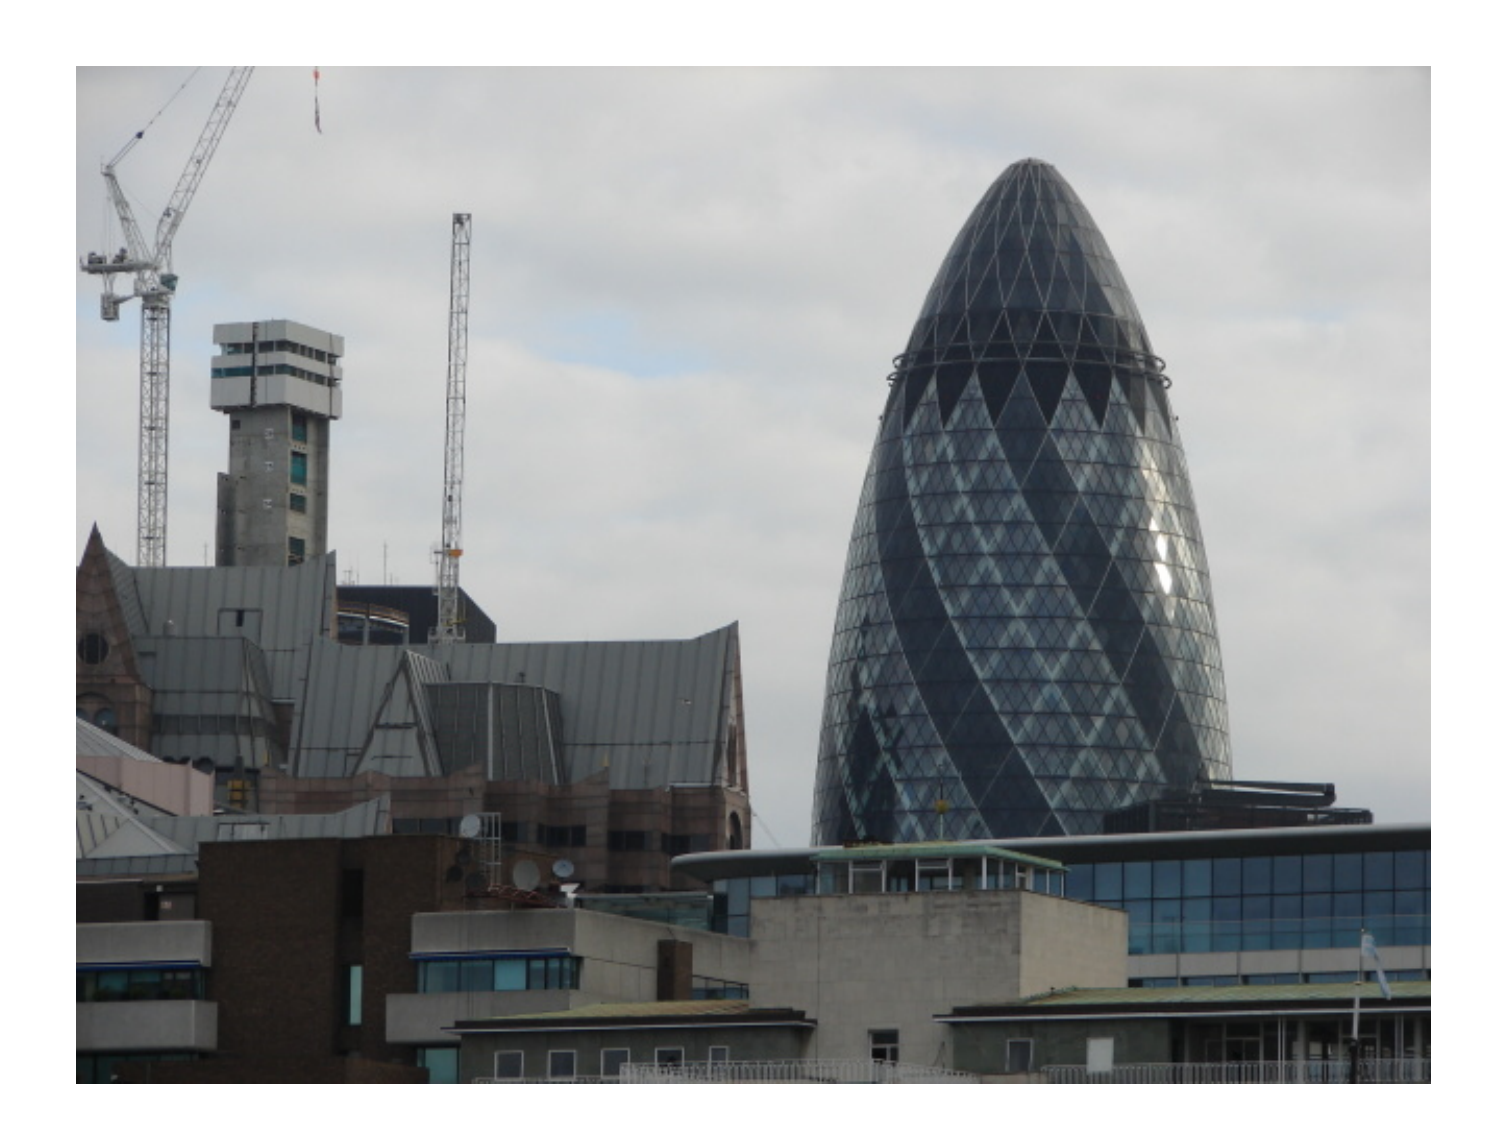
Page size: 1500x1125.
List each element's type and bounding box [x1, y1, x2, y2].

picture [76, 66, 1431, 1084]
